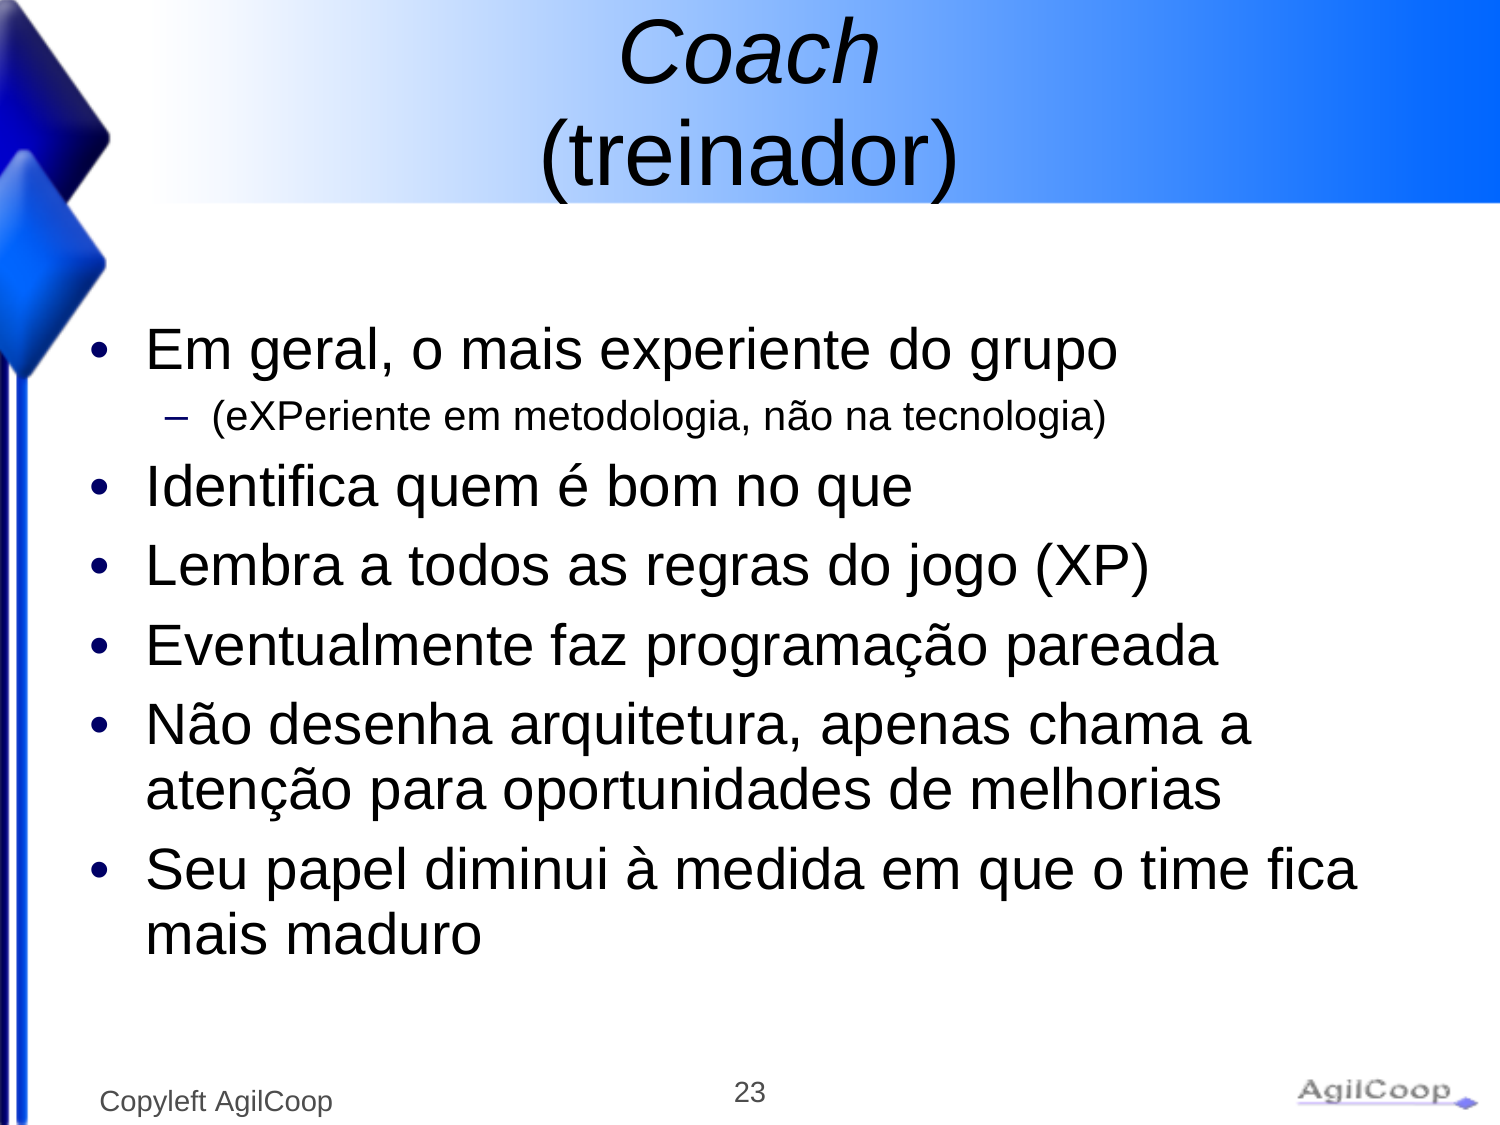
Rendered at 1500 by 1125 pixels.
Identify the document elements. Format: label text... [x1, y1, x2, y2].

list Em geral, o mais experiente do grupo (eXPeriente em metodologia, não na tecnologia) Identifica quem é bom no que Lembra a todos as regras do jogo (XP) Eventualmente faz programação pareada Não desenha arquitetura, apenas chama a atenção para oportunidades de melhorias Seu papel diminui à medida em que o time fica mais maduro [74, 309, 1417, 1051]
picture [0, 0, 1500, 1125]
title Coach (treinador) [75, 0, 1426, 216]
